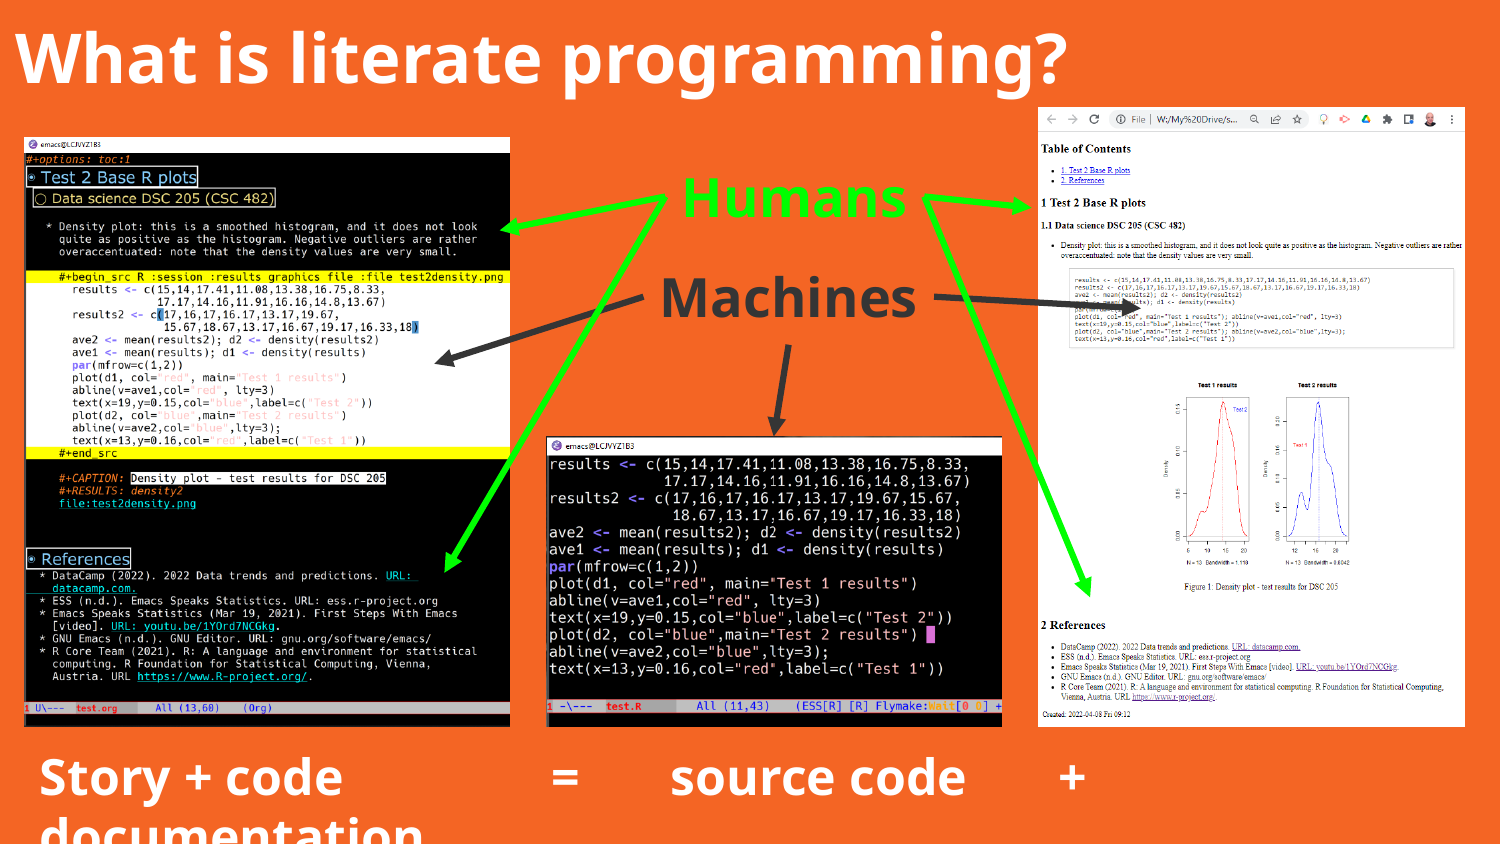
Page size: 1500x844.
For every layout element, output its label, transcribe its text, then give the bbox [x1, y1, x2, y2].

text_box Story + code = source code + documentation [24, 730, 1495, 844]
text_box What is literate programming? [0, 0, 1495, 113]
text_box Machines [643, 248, 935, 344]
picture [1038, 113, 1465, 727]
text_box Humans [665, 148, 925, 244]
picture [24, 137, 510, 727]
picture [546, 436, 1002, 727]
